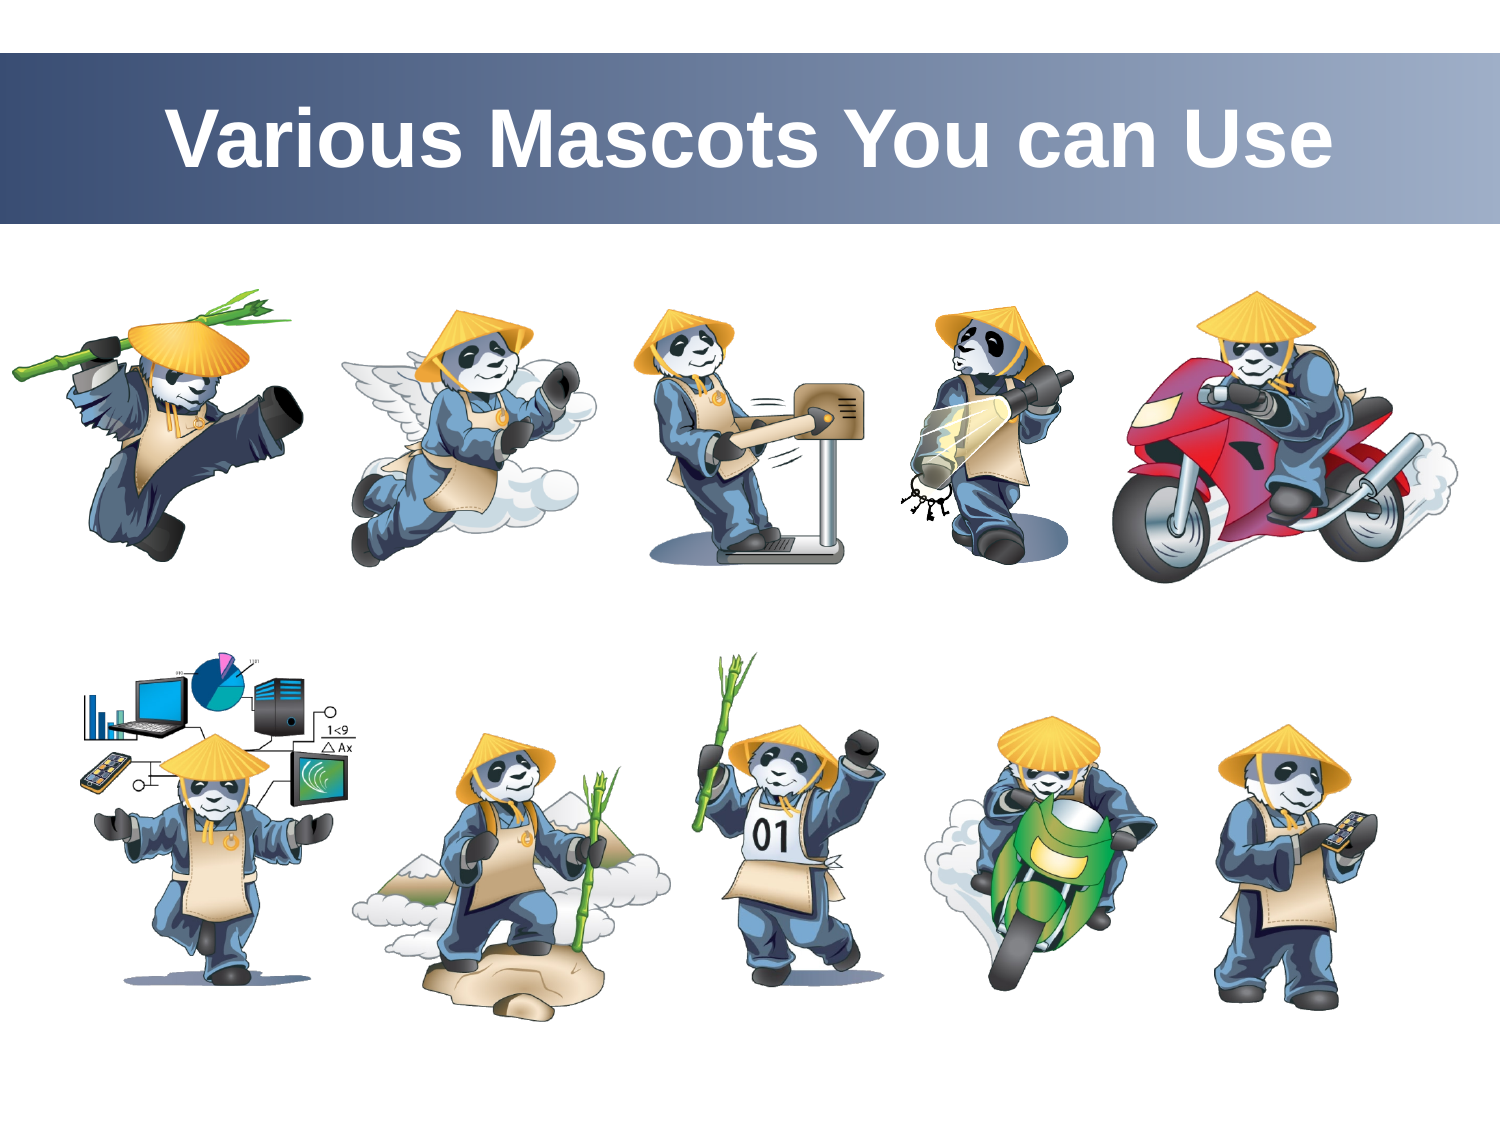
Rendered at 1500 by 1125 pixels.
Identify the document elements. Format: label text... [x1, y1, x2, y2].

picture [62, 198, 1463, 1088]
title Various Mascots You can Use [75, 44, 1425, 233]
picture [12, 289, 304, 562]
